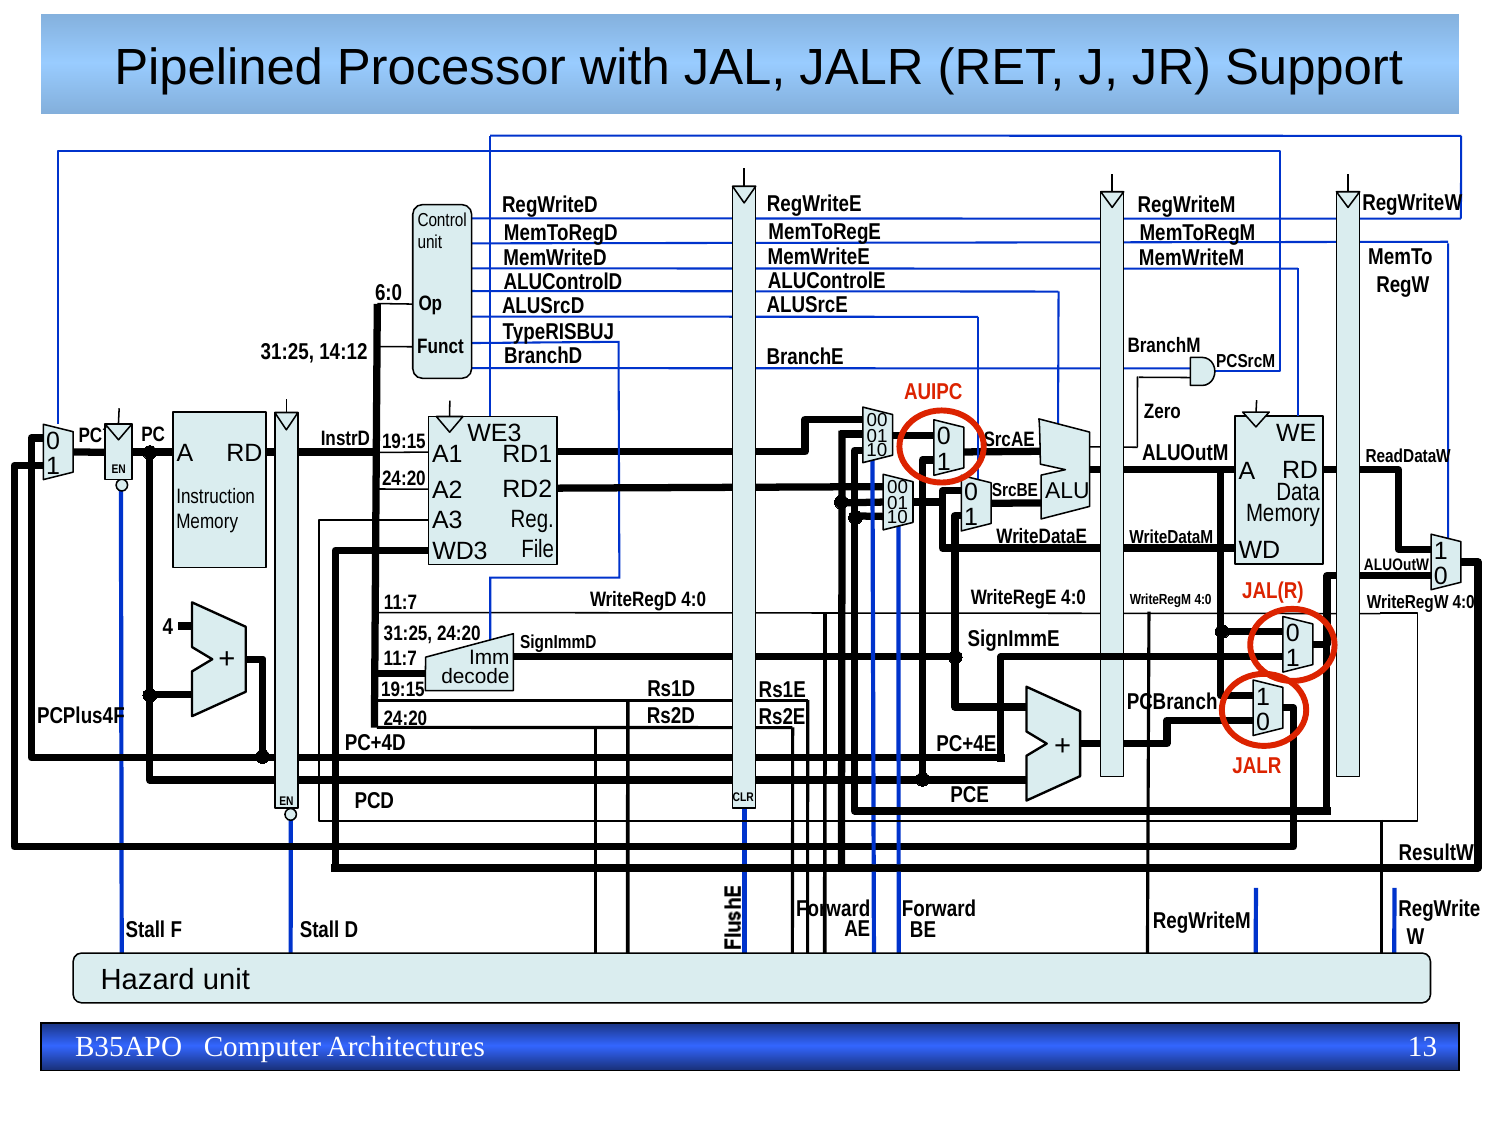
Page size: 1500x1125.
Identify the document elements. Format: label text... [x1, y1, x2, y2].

text_box Funct [416, 332, 464, 358]
text_box Zero [1143, 398, 1182, 424]
text_box [142, 445, 157, 460]
text_box [1038, 418, 1090, 476]
text_box [1026, 686, 1081, 801]
text_box MemToRegE [768, 216, 882, 245]
text_box RegWriteM [1137, 189, 1236, 218]
text_box WriteRegW 4:0 [1360, 589, 1475, 613]
text_box RegWriteW [1362, 187, 1463, 216]
text_box [909, 480, 913, 524]
text_box 0 [42, 424, 61, 449]
text_box 0 [933, 419, 952, 445]
text_box Instruction Memory [173, 412, 267, 568]
text_box 31:25, 14:12 [260, 336, 374, 365]
text_box MemToRegD [503, 217, 618, 246]
text_box 0 [967, 484, 975, 498]
text_box Hazard unit [73, 953, 1431, 1003]
text_box Forward BE [901, 893, 977, 943]
text_box RegWriteM [1152, 905, 1261, 934]
text_box ALUOutM [1142, 437, 1229, 466]
text_box [105, 424, 132, 491]
text_box BranchM [1127, 331, 1201, 357]
text_box Rs1D [647, 673, 696, 700]
text_box Rs2D [646, 700, 696, 729]
text_box WriteRegE 4:0 [970, 583, 1087, 610]
text_box InstrD [320, 424, 371, 450]
text_box ALUSrcE [766, 289, 849, 318]
text_box MemWriteM [1138, 242, 1245, 271]
text_box 00 [863, 407, 888, 423]
text_box [948, 650, 963, 663]
text_box ReadDataW [1358, 443, 1451, 467]
text_box [1323, 807, 1331, 815]
text_box ALU [1039, 476, 1096, 504]
text_box RegWriteE [766, 188, 862, 217]
text_box 0 [1282, 616, 1301, 641]
text_box 00 [879, 414, 885, 423]
text_box 10 [862, 437, 888, 461]
text_box RD [1264, 453, 1322, 484]
text_box SignImmD [513, 629, 597, 653]
text_box [274, 412, 298, 808]
text_box 19:15 [380, 675, 425, 701]
text_box CLR [732, 788, 755, 804]
text_box 10 [878, 446, 884, 455]
text_box [732, 186, 756, 808]
text_box 1 [42, 449, 61, 480]
text_box WriteRegM 4:0 [1129, 589, 1212, 608]
text_box [997, 754, 1005, 762]
text_box 0 [49, 433, 57, 447]
text_box ALUControlE [768, 265, 886, 294]
text_box [1100, 660, 1124, 777]
text_box ResultW [1390, 837, 1474, 866]
text_box MemWriteD [503, 242, 607, 266]
text_box WD [1234, 533, 1286, 564]
text_box Forward AE [796, 893, 871, 942]
text_box [1190, 357, 1215, 386]
text_box TypeRISBUJ [502, 316, 615, 345]
text_box SrcAE [983, 425, 1035, 451]
text_box BranchE [766, 341, 845, 370]
text_box [436, 416, 463, 433]
text_box Stall F [125, 914, 183, 942]
text_box A3 [428, 503, 464, 534]
text_box 6:0 [375, 277, 403, 306]
text_box ALUControlD [503, 266, 623, 295]
text_box RegWriteD [502, 190, 599, 218]
text_box Reg. File [428, 416, 454, 437]
text_box 1 [960, 500, 979, 531]
text_box [1449, 538, 1461, 586]
text_box [979, 479, 992, 527]
text_box PCSrcM [1216, 348, 1276, 371]
text_box PC+4E [936, 728, 997, 757]
text_box 0 [1288, 625, 1296, 639]
text_box [834, 495, 849, 509]
text_box A2 [428, 473, 464, 503]
text_box [1336, 191, 1360, 777]
picture [709, 860, 748, 864]
text_box Reg. File [428, 416, 558, 565]
text_box 24:20 [382, 464, 427, 490]
text_box PC´ [71, 421, 108, 447]
text_box A [1234, 454, 1270, 485]
text_box WD3 [428, 534, 489, 565]
text_box [888, 413, 893, 457]
text_box [1100, 191, 1124, 653]
text_box 00 [883, 475, 909, 490]
text_box 01 [883, 490, 909, 504]
text_box [1301, 620, 1313, 668]
text_box [61, 428, 74, 476]
text_box Data Memory [1234, 416, 1323, 564]
text_box 0 [960, 475, 979, 500]
text_box PCBranch [1126, 686, 1218, 714]
text_box Stall D [299, 914, 359, 942]
text_box [255, 749, 270, 764]
text_box [284, 808, 297, 821]
text_box WriteDataM [1129, 524, 1214, 548]
text_box Imm decode [425, 622, 514, 688]
text_box [1041, 504, 1090, 519]
text_box ALUSrcD [502, 291, 585, 316]
text_box MemToRegM [1139, 217, 1256, 246]
text_box 0 [1430, 559, 1449, 589]
text_box Control unit [412, 204, 472, 379]
text_box RD1 [498, 437, 556, 468]
text_box PCD [354, 785, 395, 814]
text_box [952, 424, 964, 471]
text_box [1271, 684, 1283, 732]
text_box PC [134, 420, 166, 446]
text_box 10 [883, 504, 909, 528]
text_box 1 [933, 445, 952, 476]
text_box A [173, 436, 194, 467]
text_box 1 [1282, 641, 1301, 672]
text_box 00 [868, 414, 874, 423]
text_box AUIPC [904, 376, 963, 404]
text_box RD1 [506, 447, 516, 453]
text_box RD1 [524, 447, 534, 460]
text_box [1215, 624, 1229, 639]
text_box 19:15 [382, 427, 427, 453]
text_box + [214, 639, 239, 675]
text_box WE [1272, 416, 1324, 447]
text_box 31:25, 24:20 11:7 [383, 619, 482, 670]
text_box MemTo RegW [1368, 242, 1434, 298]
text_box + [1050, 725, 1075, 761]
text_box 24:20 [383, 704, 428, 730]
text_box 00 [889, 481, 895, 490]
text_box ALUOutW [1357, 553, 1430, 574]
text_box [331, 864, 339, 872]
picture [709, 872, 748, 953]
text_box WriteDataE [989, 522, 1088, 548]
text_box [192, 602, 246, 717]
text_box WriteRegD 4:0 [585, 585, 711, 611]
text_box Op [418, 289, 443, 315]
text_box BranchD [504, 340, 583, 369]
text_box [916, 773, 929, 787]
text_box Rs2E [758, 701, 806, 730]
text_box [1242, 412, 1270, 427]
text_box WE3 [454, 416, 526, 447]
text_box 00 [899, 481, 905, 490]
text_box A1 [428, 437, 464, 468]
text_box RD [222, 436, 267, 467]
text_box 1 [1252, 680, 1271, 705]
text_box JALR [1232, 750, 1282, 779]
title Pipelined Processor with JAL, JALR (RET, J, JR) Support [41, 14, 1459, 114]
text_box EN [111, 461, 126, 477]
text_box PCE [950, 779, 989, 807]
text_box 1 [1430, 534, 1449, 559]
text_box 11:7 [383, 588, 418, 614]
text_box 01 [863, 423, 888, 446]
text_box [142, 688, 157, 703]
text_box 4 [162, 611, 174, 639]
text_box PCPlus4F [37, 700, 126, 729]
text_box RegWrite W [1398, 893, 1488, 949]
text_box PC+4D [344, 727, 407, 756]
text_box SrcBE [991, 477, 1039, 501]
text_box 0 [1252, 705, 1271, 736]
text_box 01 [889, 497, 895, 504]
text_box SignImmE [959, 623, 1060, 652]
text_box [848, 510, 863, 525]
text_box MemWriteE [767, 241, 871, 270]
text_box RD2 [498, 472, 556, 503]
text_box Rs1E [758, 674, 806, 701]
text_box JAL(R) [1242, 575, 1304, 604]
text_box EN [279, 792, 294, 808]
